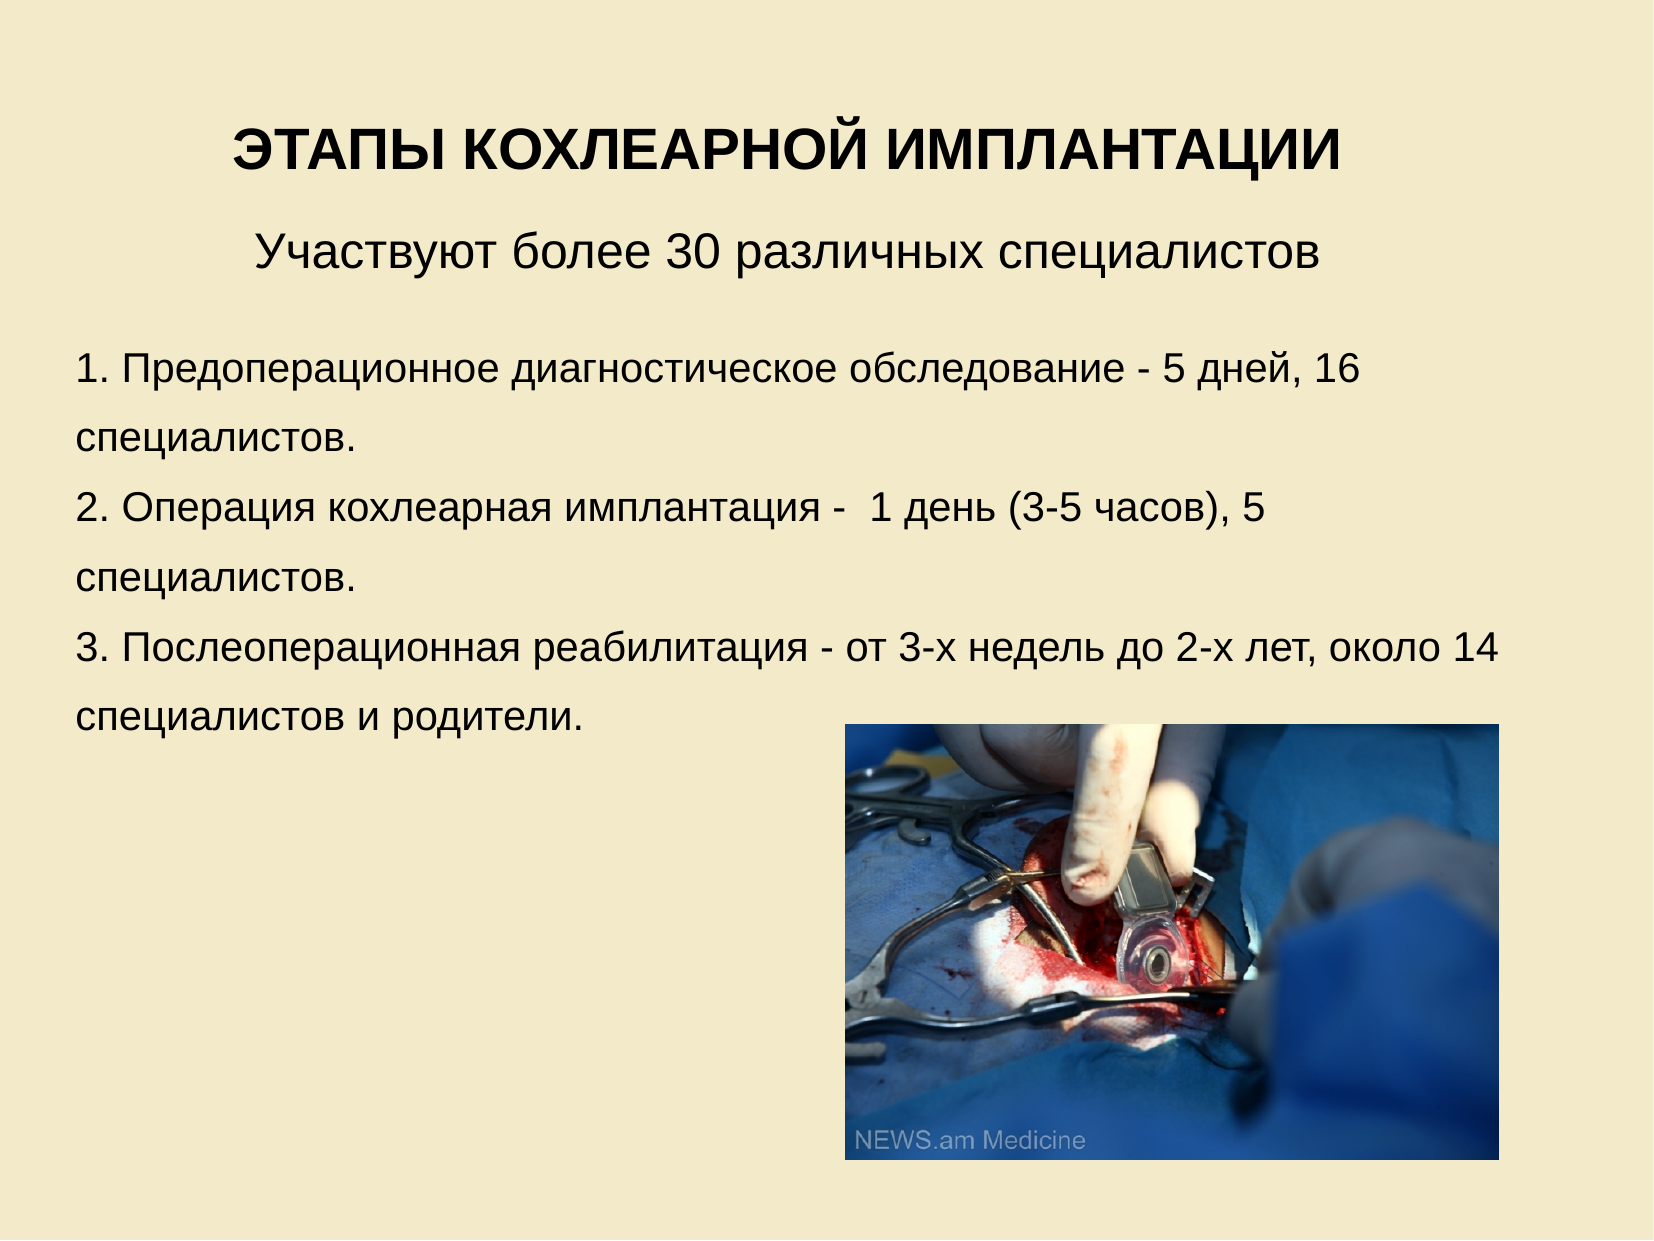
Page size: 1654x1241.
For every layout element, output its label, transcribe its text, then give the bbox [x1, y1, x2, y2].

text_box ЭТАПЫ КОХЛЕАРНОЙ ИМПЛАНТАЦИИ Участвуют более 30 различных специалистов 1. Предоперационное диагностическое обследование - 5 дней, 16 специалистов. 2. Операция кохлеарная имплантация - 1 день (3-5 часов), 5 специалистов. 3. Послеоперационная реабилитация - от 3-х недель до 2-х лет, около 14 специалистов и родители. [60, 109, 1552, 778]
picture [845, 724, 1499, 1160]
